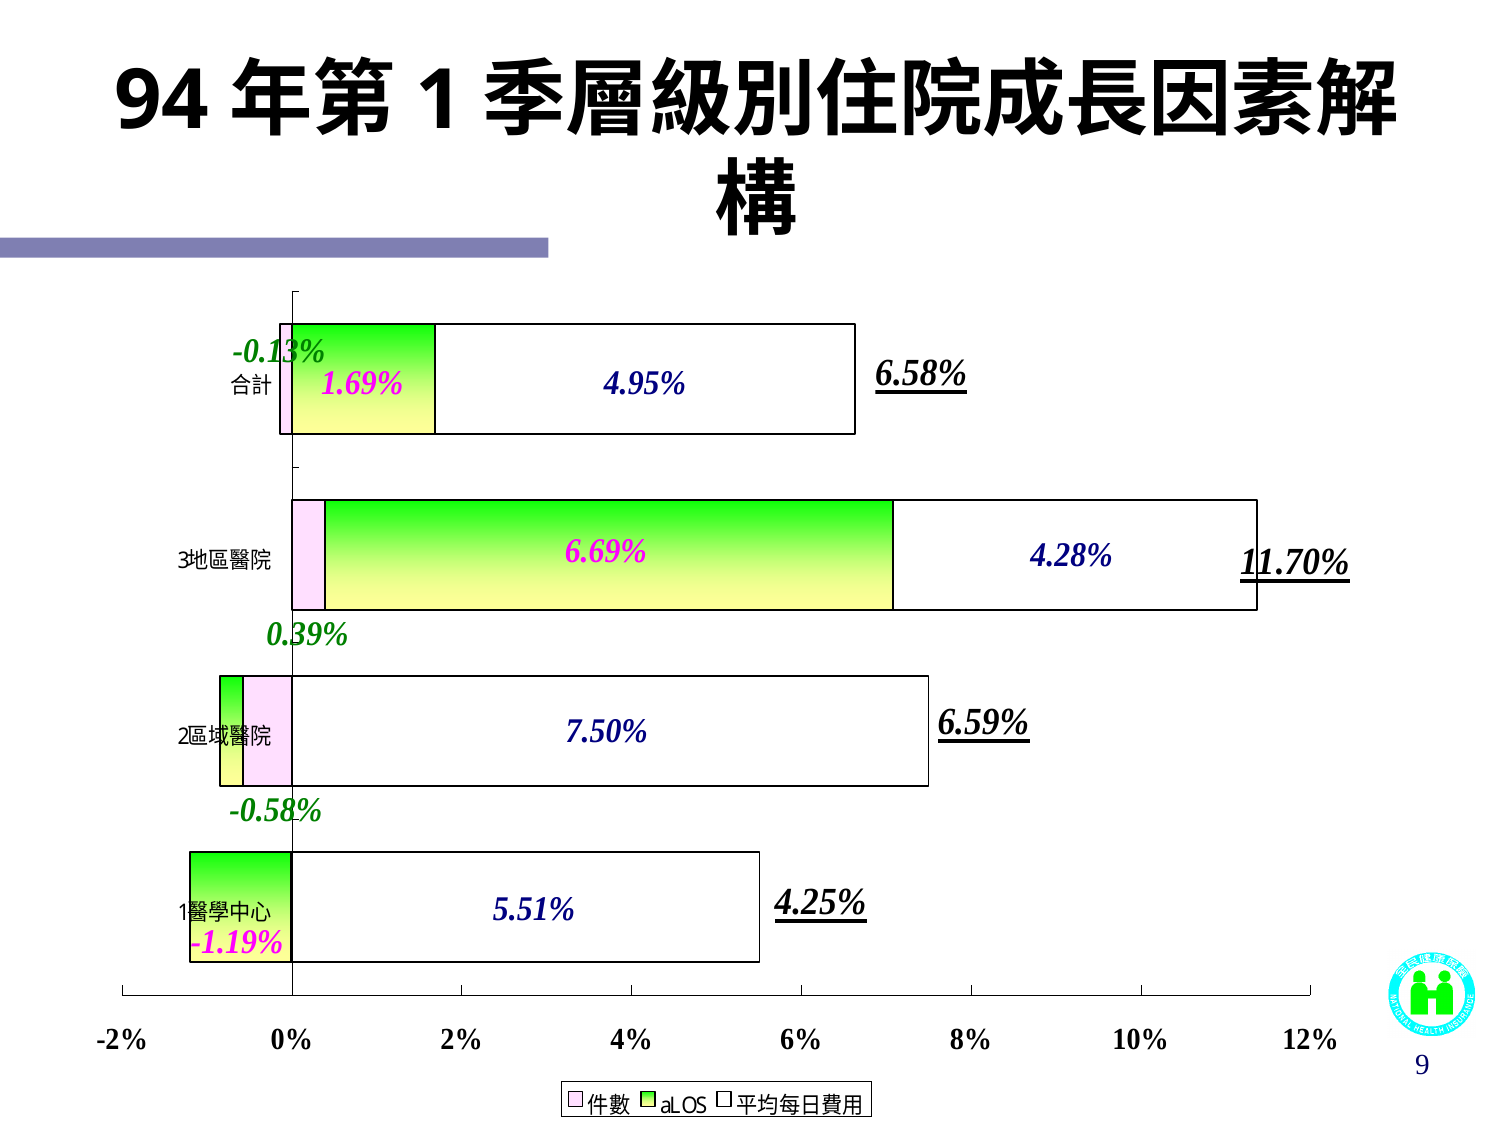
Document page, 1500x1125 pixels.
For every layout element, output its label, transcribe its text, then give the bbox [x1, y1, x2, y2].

text_box [1400, 1037, 1476, 1125]
picture [69, 267, 1364, 1125]
title 94年第1季層級別住院成長因素解構 [70, 37, 1443, 163]
